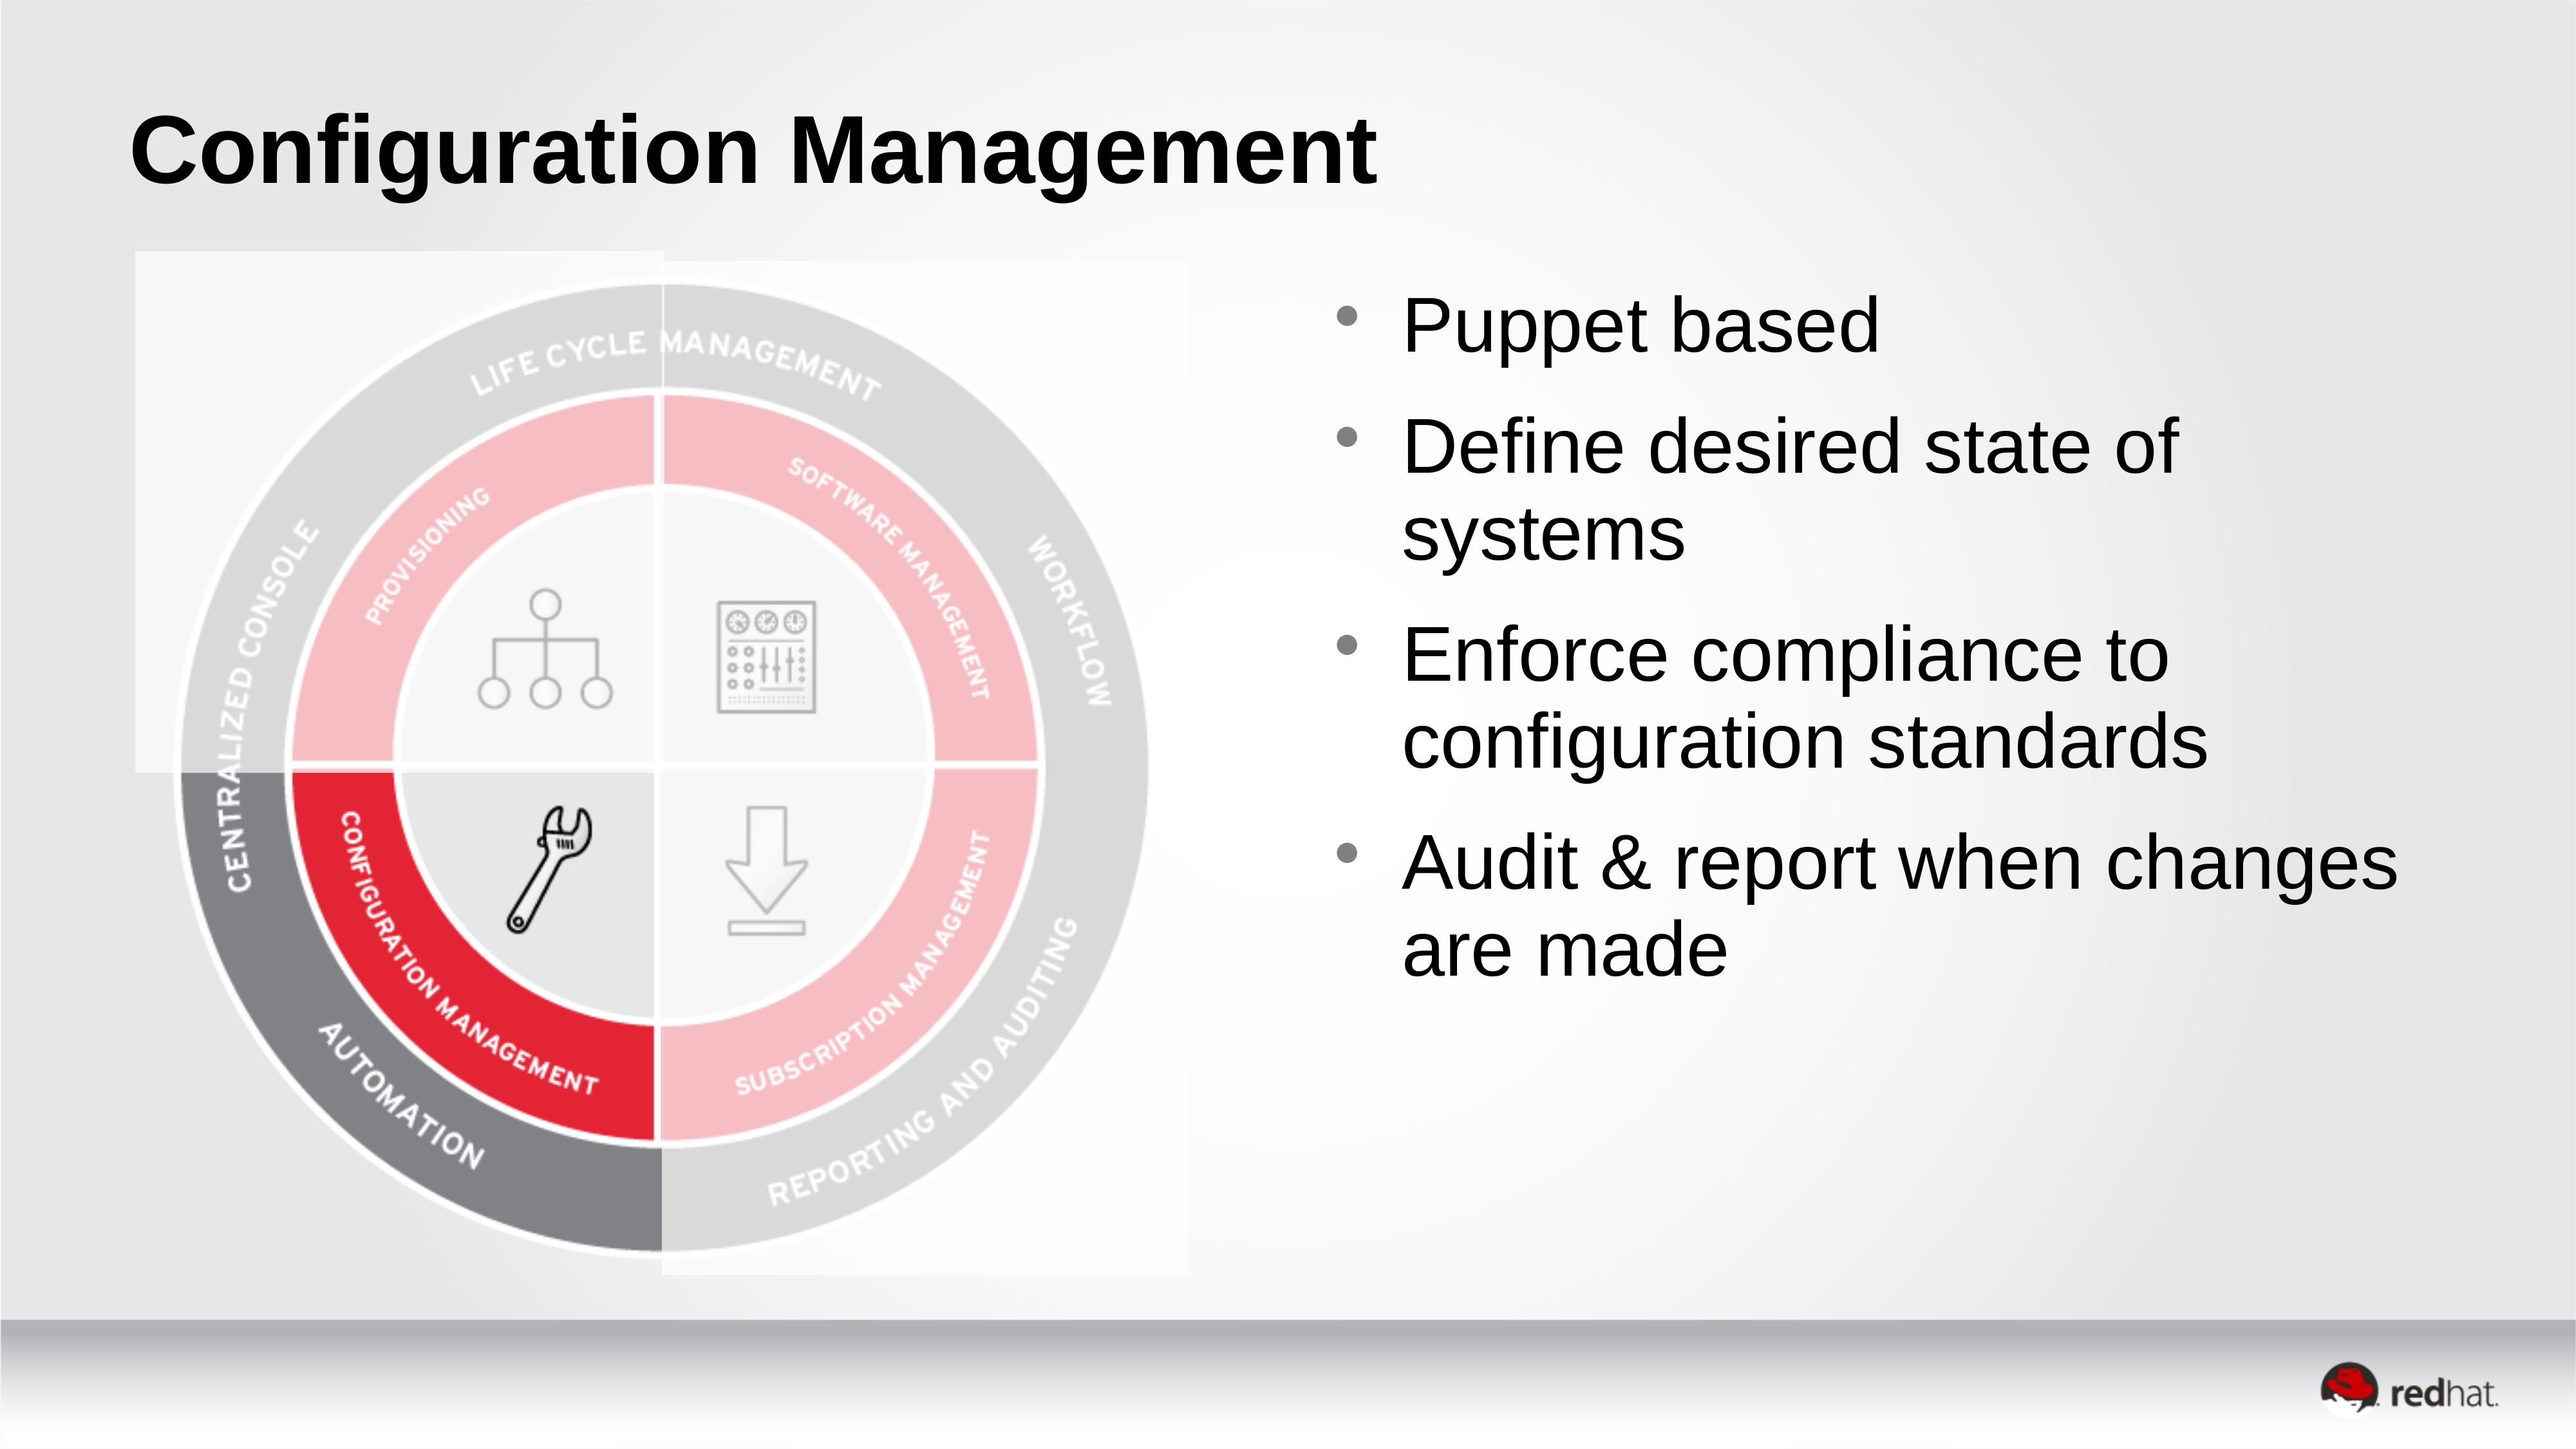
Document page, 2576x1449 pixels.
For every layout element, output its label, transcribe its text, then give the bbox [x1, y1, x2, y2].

text_box [135, 251, 1189, 1276]
picture [0, 0, 2576, 1449]
list Puppet based Define desired state of systems Enforce compliance to configuration standards Audit & report when changes are made [1519, 281, 2459, 1122]
title Configuration Management [129, 57, 2447, 242]
